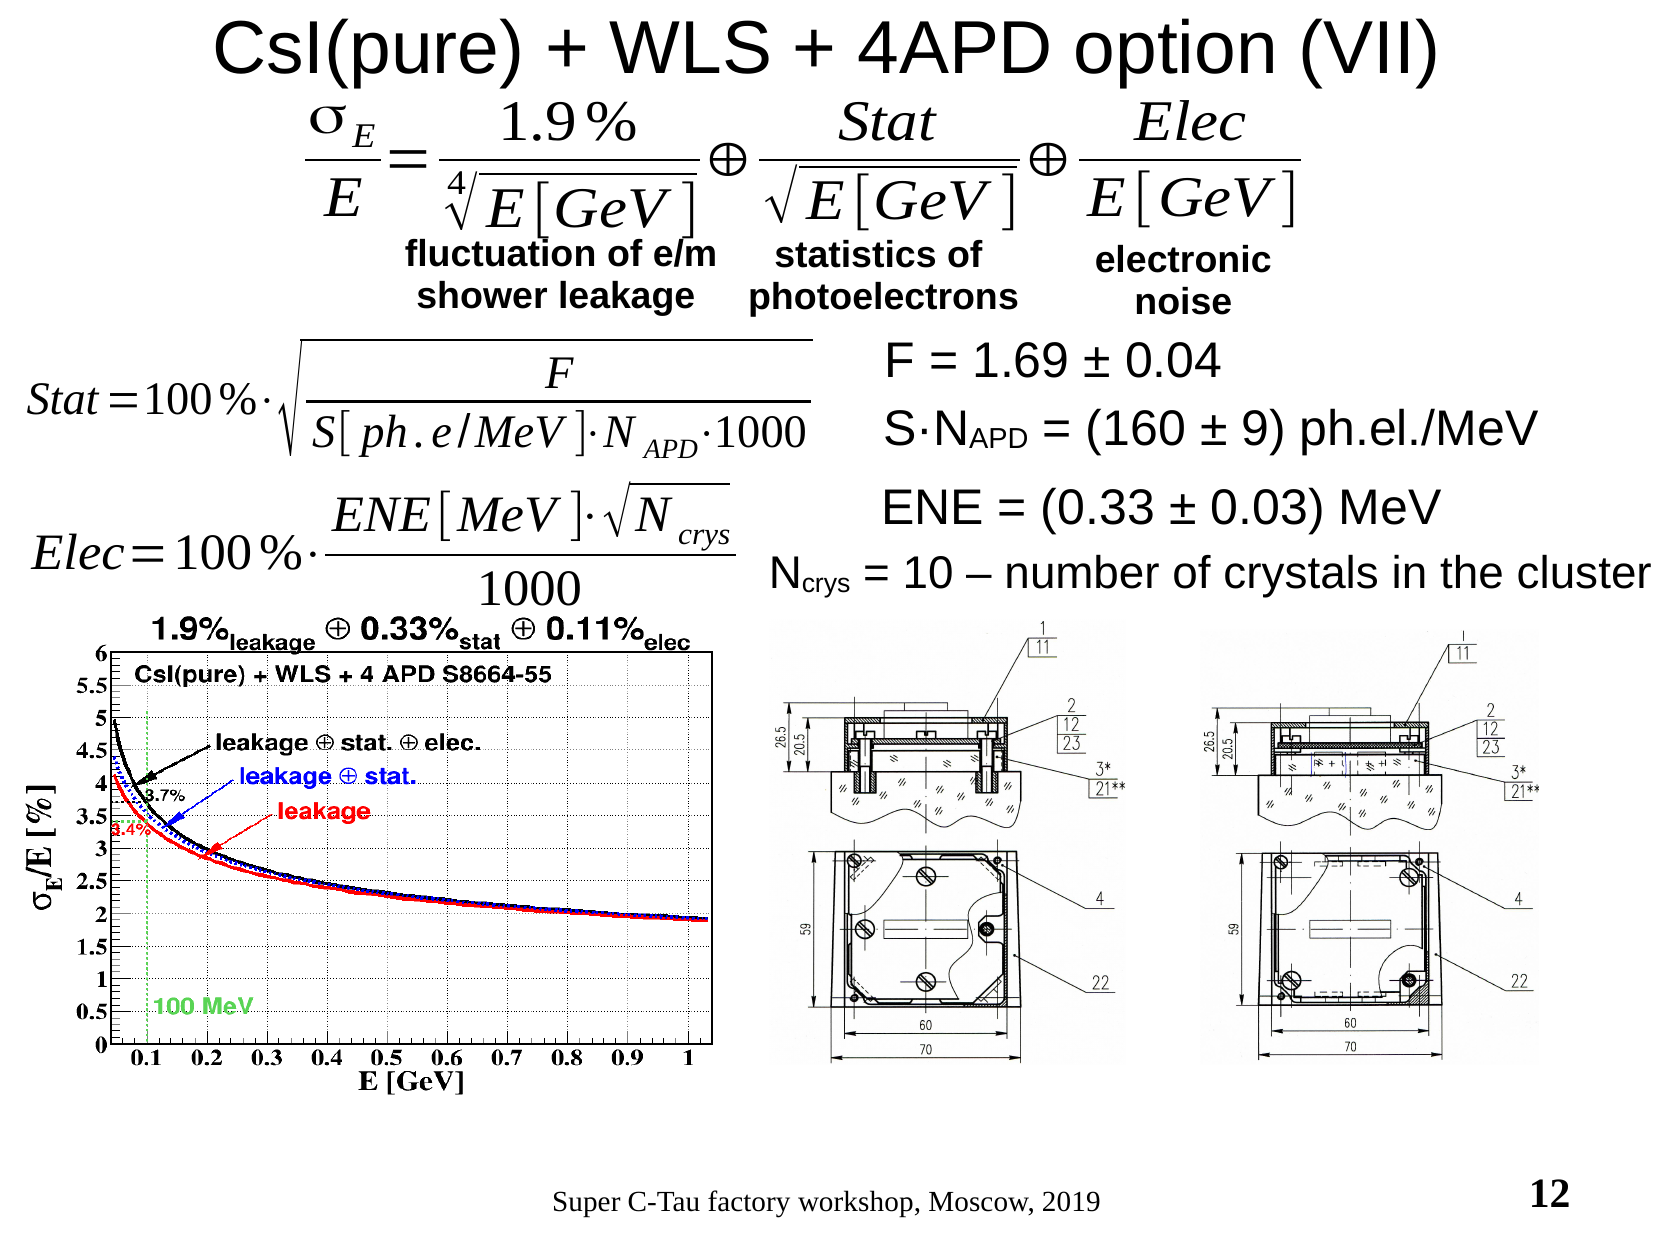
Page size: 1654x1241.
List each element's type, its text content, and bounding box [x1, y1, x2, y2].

text_box fluctuation of e/m shower leakage [390, 225, 751, 331]
text_box ENE = (0.33 ± 0.03) MeV [866, 471, 1457, 540]
text_box electronic noise [1080, 231, 1287, 331]
chart [285, 90, 1321, 241]
title CsI(pure) + WLS + 4APD option (VII) [82, 5, 1571, 91]
picture [1200, 629, 1539, 1066]
picture [769, 619, 1126, 1066]
text_box F = 1.69 ± 0.04 [870, 325, 1238, 392]
picture [4, 610, 755, 1100]
chart [15, 480, 751, 610]
text_box statistics of photoelectrons [733, 226, 1034, 326]
text_box Ncrys = 10 – number of crystals in the cluster [754, 540, 1654, 622]
text_box S·NAPD = (160 ± 9) ph.el./MeV [868, 392, 1552, 481]
chart [15, 336, 826, 466]
